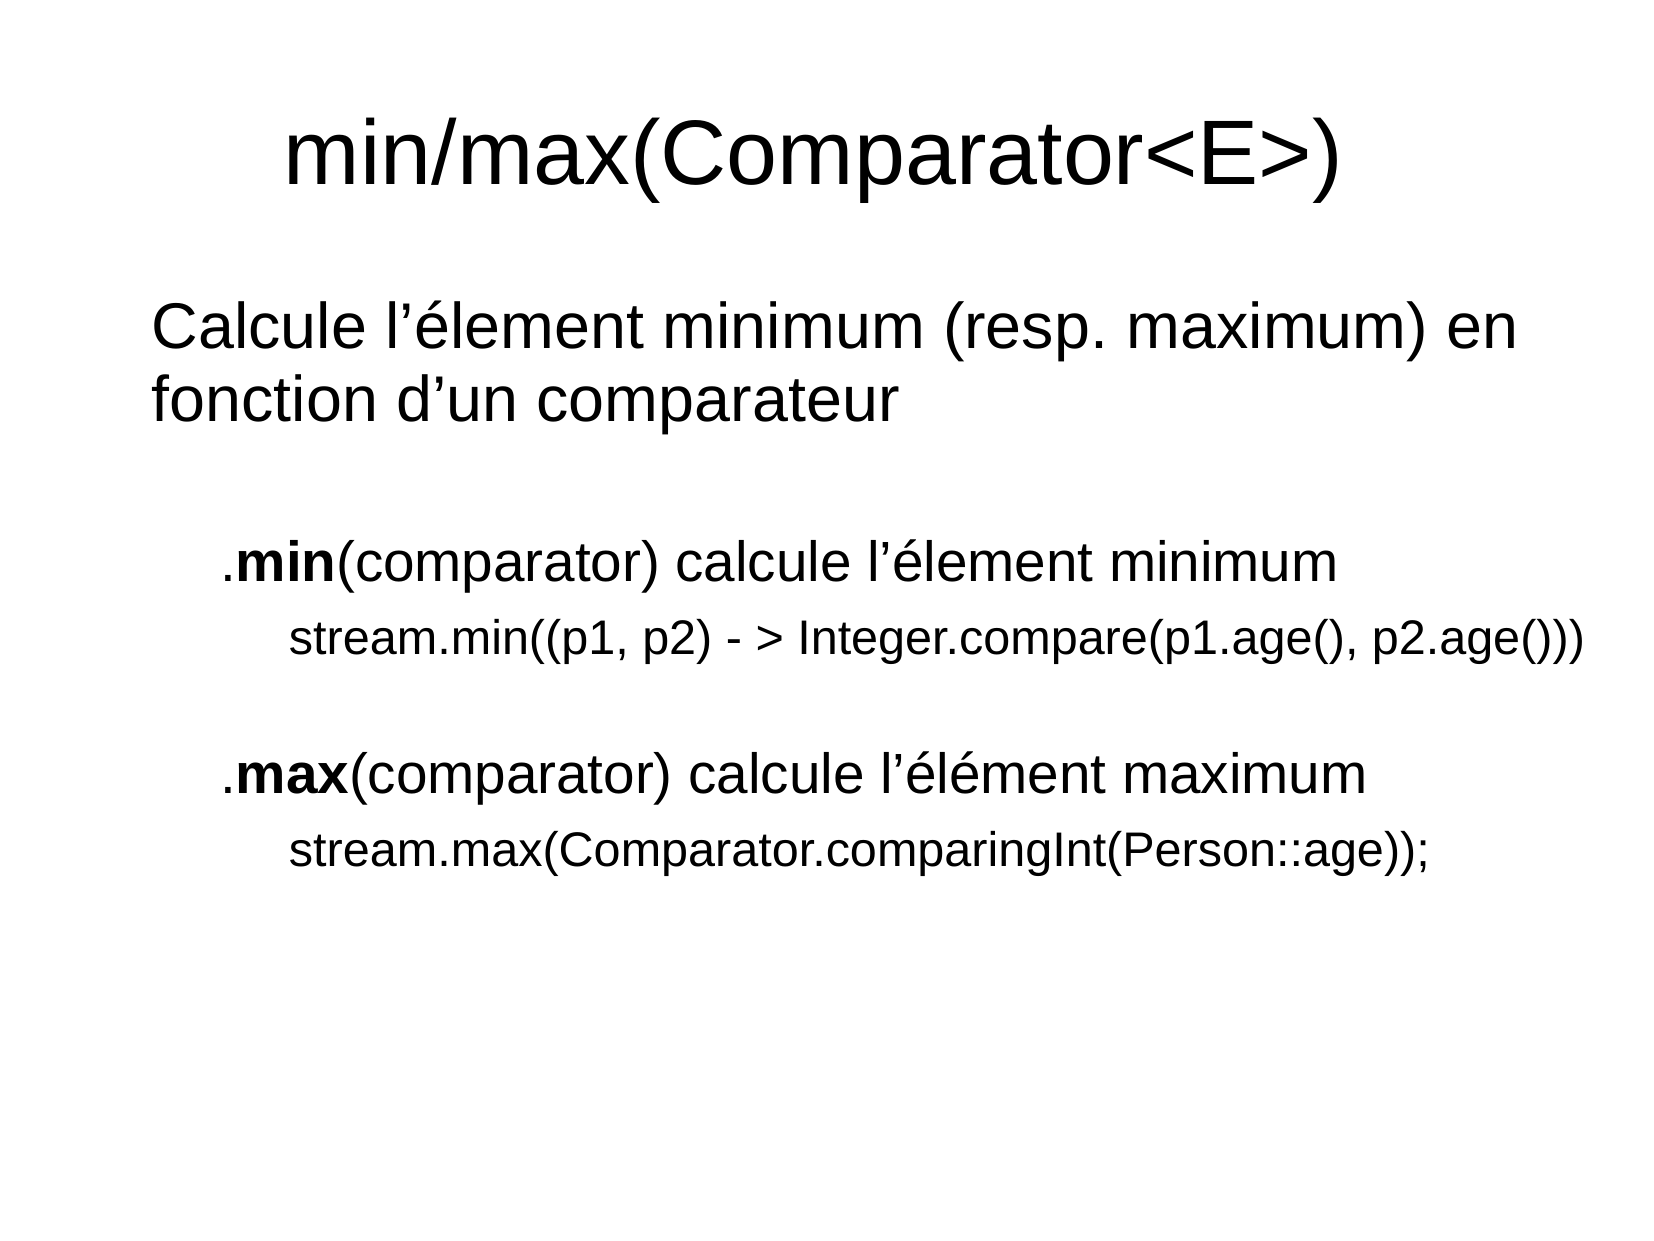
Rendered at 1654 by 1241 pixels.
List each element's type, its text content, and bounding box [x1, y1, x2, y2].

title min/max(Comparator<E>) [82, 49, 1571, 257]
list Calcule l’élement minimum (resp. maximum) en fonction d’un comparateur .min(comparator) calcule l’élement minimum stream.min((p1, p2) - > Integer.compare(p1.age(), p2.age())) .max(comparator) calcule l’élément maximum stream.max(Comparator.comparingInt(Person::age)); [82, 290, 1591, 1096]
